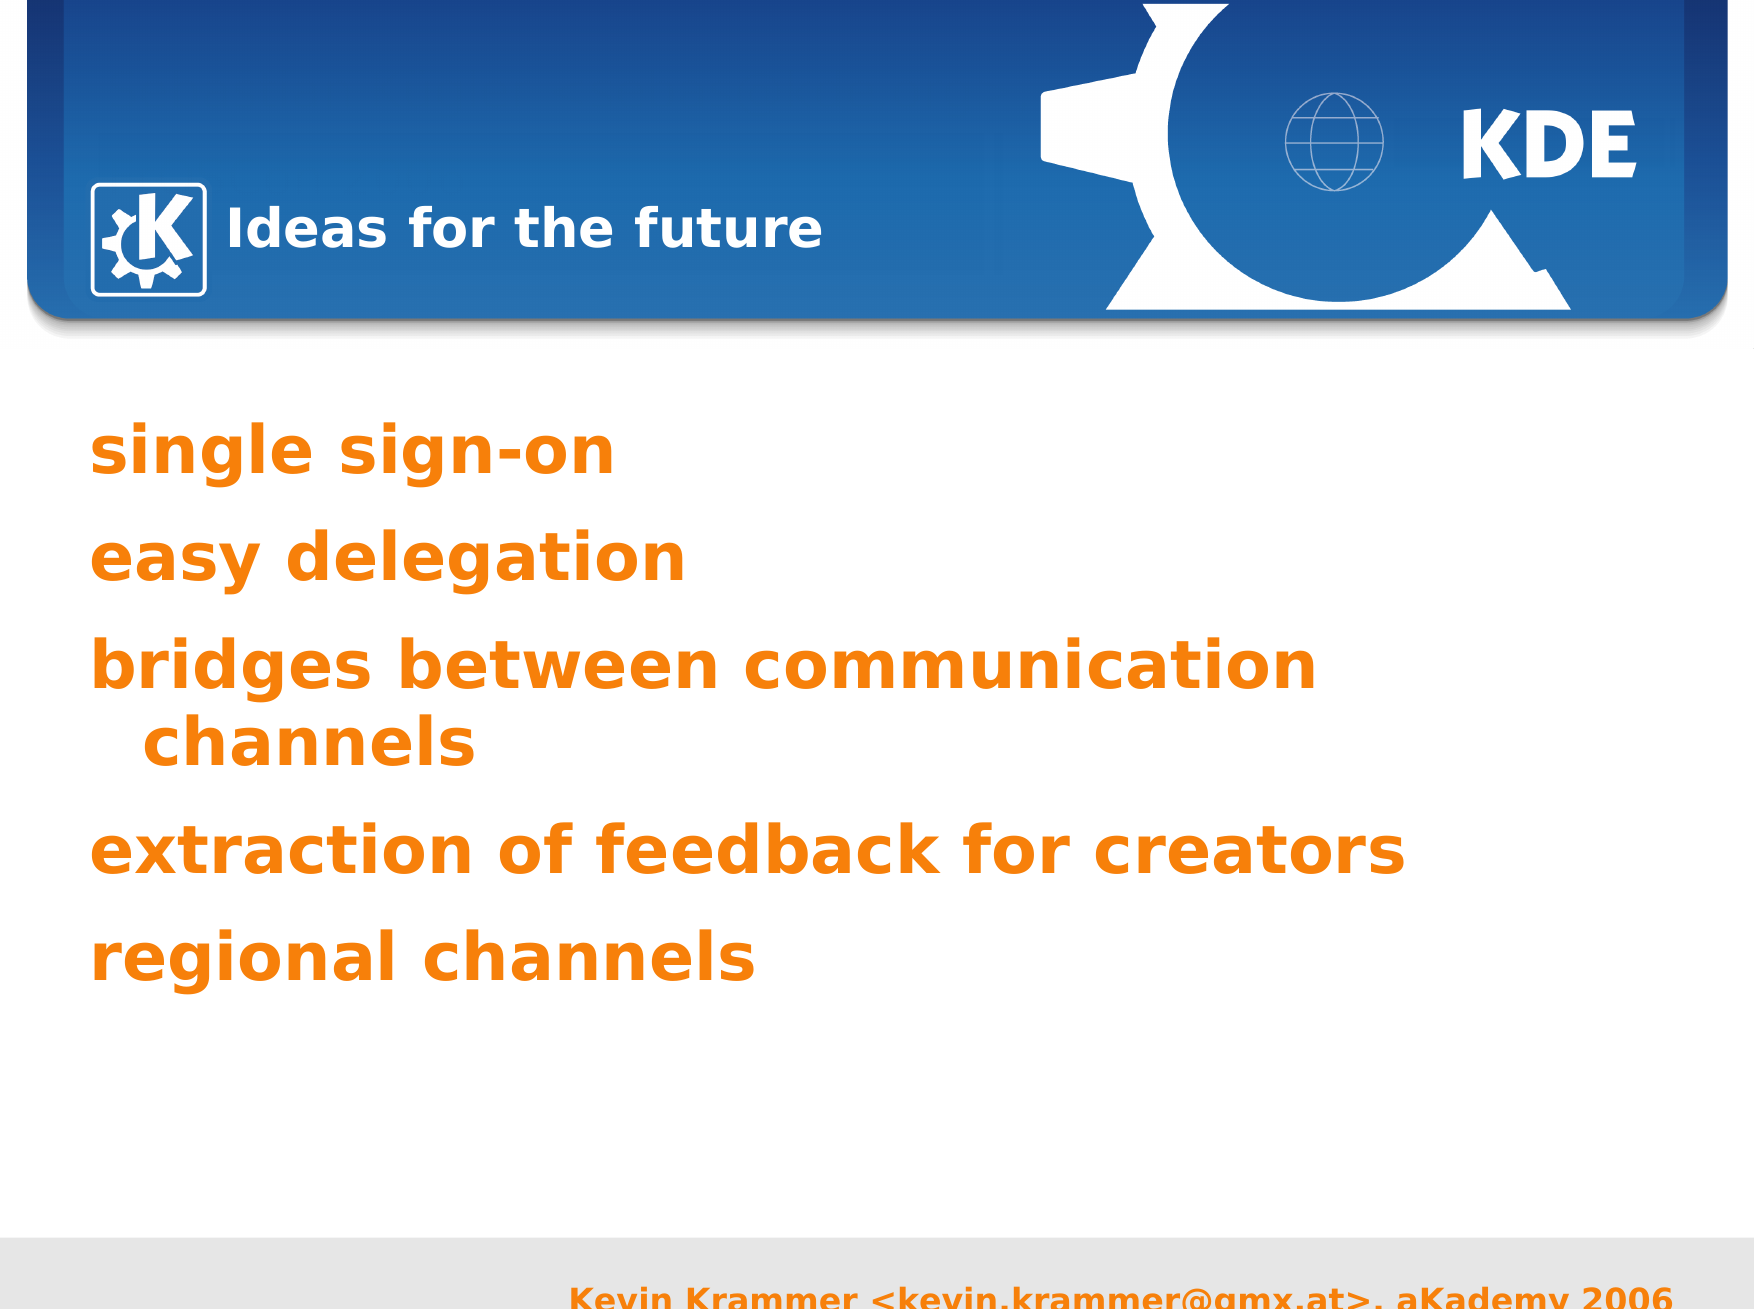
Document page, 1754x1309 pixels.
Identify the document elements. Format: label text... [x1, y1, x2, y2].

list single sign-on easy delegation bridges between communication channels extraction of feedback for creators regional channels [71, 411, 1651, 1148]
picture [0, 0, 1754, 349]
title Ideas for the future [225, 194, 1126, 264]
